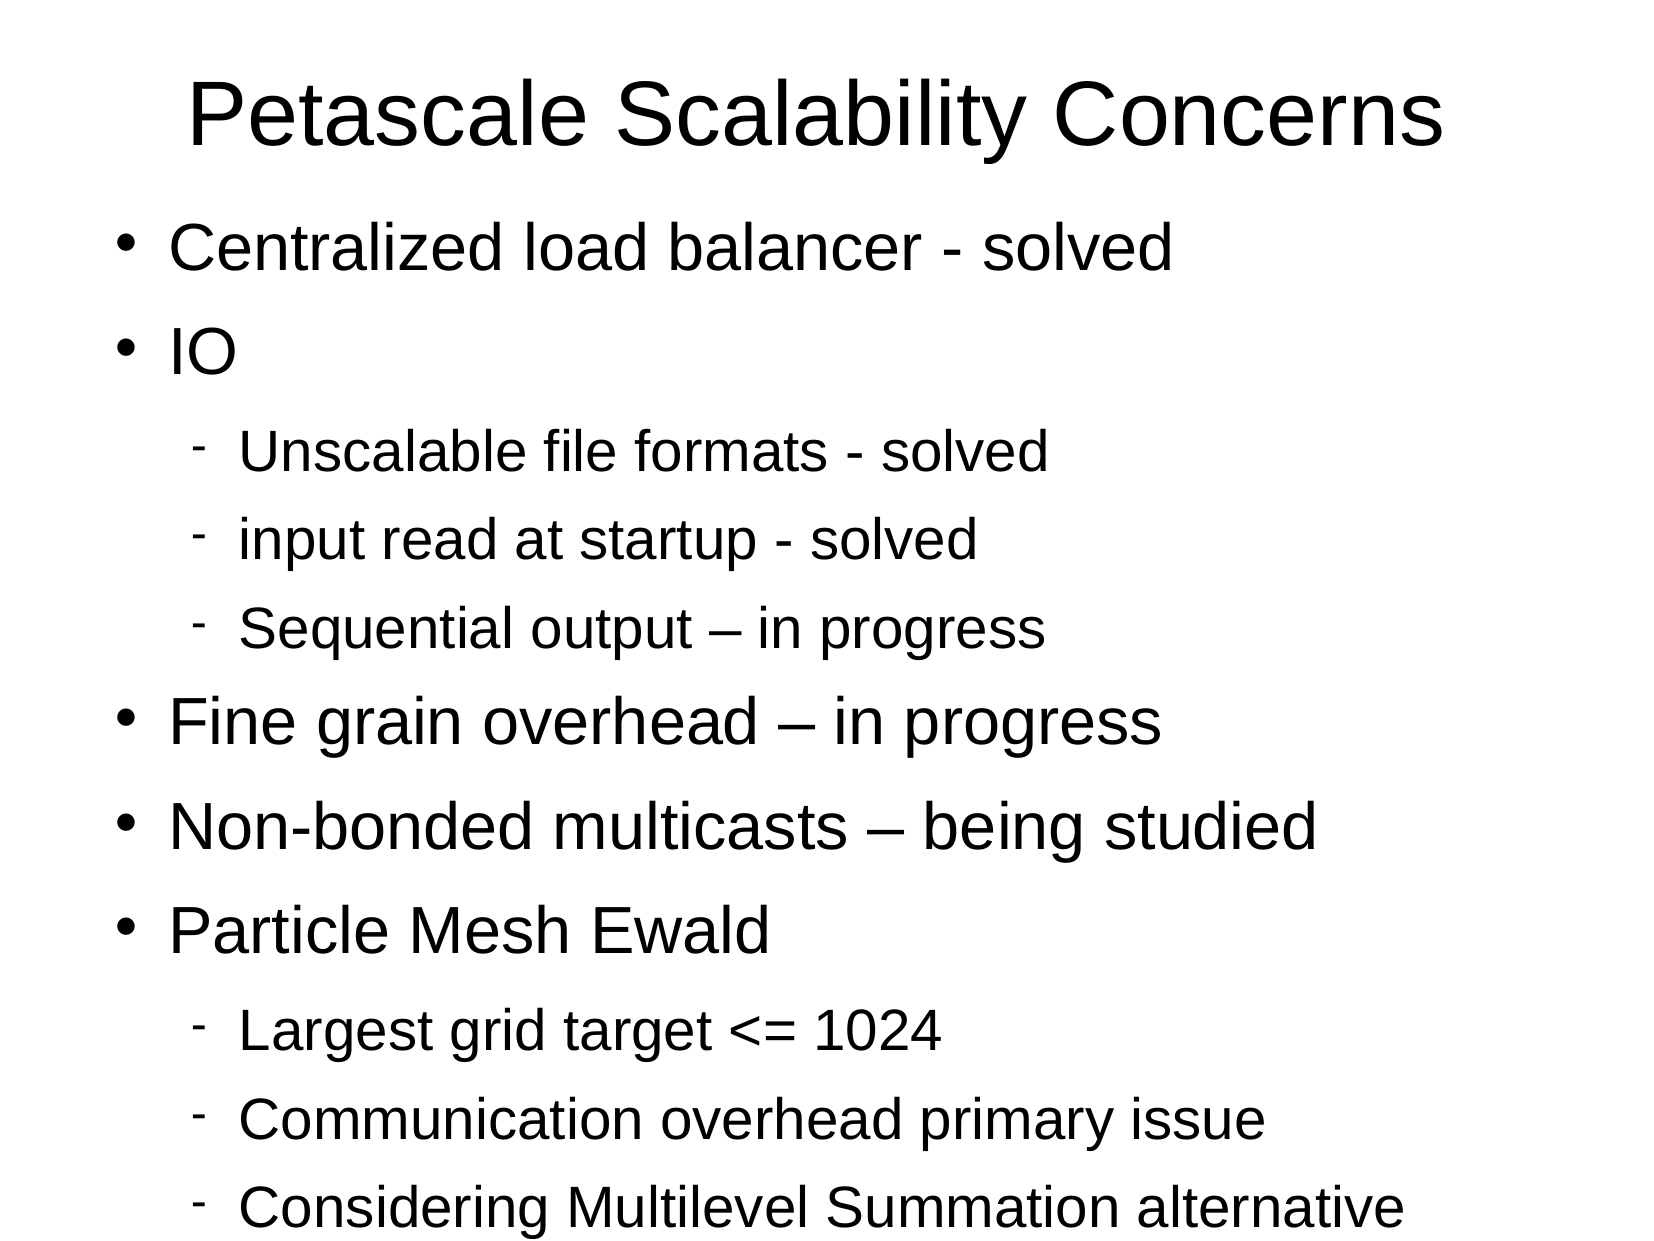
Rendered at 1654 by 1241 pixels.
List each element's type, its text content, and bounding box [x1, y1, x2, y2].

list Centralized load balancer - solved IO Unscalable file formats - solved input read at startup - solved Sequential output – in progress Fine grain overhead – in progress Non-bonded multicasts – being studied Particle Mesh Ewald Largest grid target <= 1024 Communication overhead primary issue Considering Multilevel Summation alternative [97, 209, 1586, 1241]
title Petascale Scalability Concerns [72, 0, 1561, 228]
